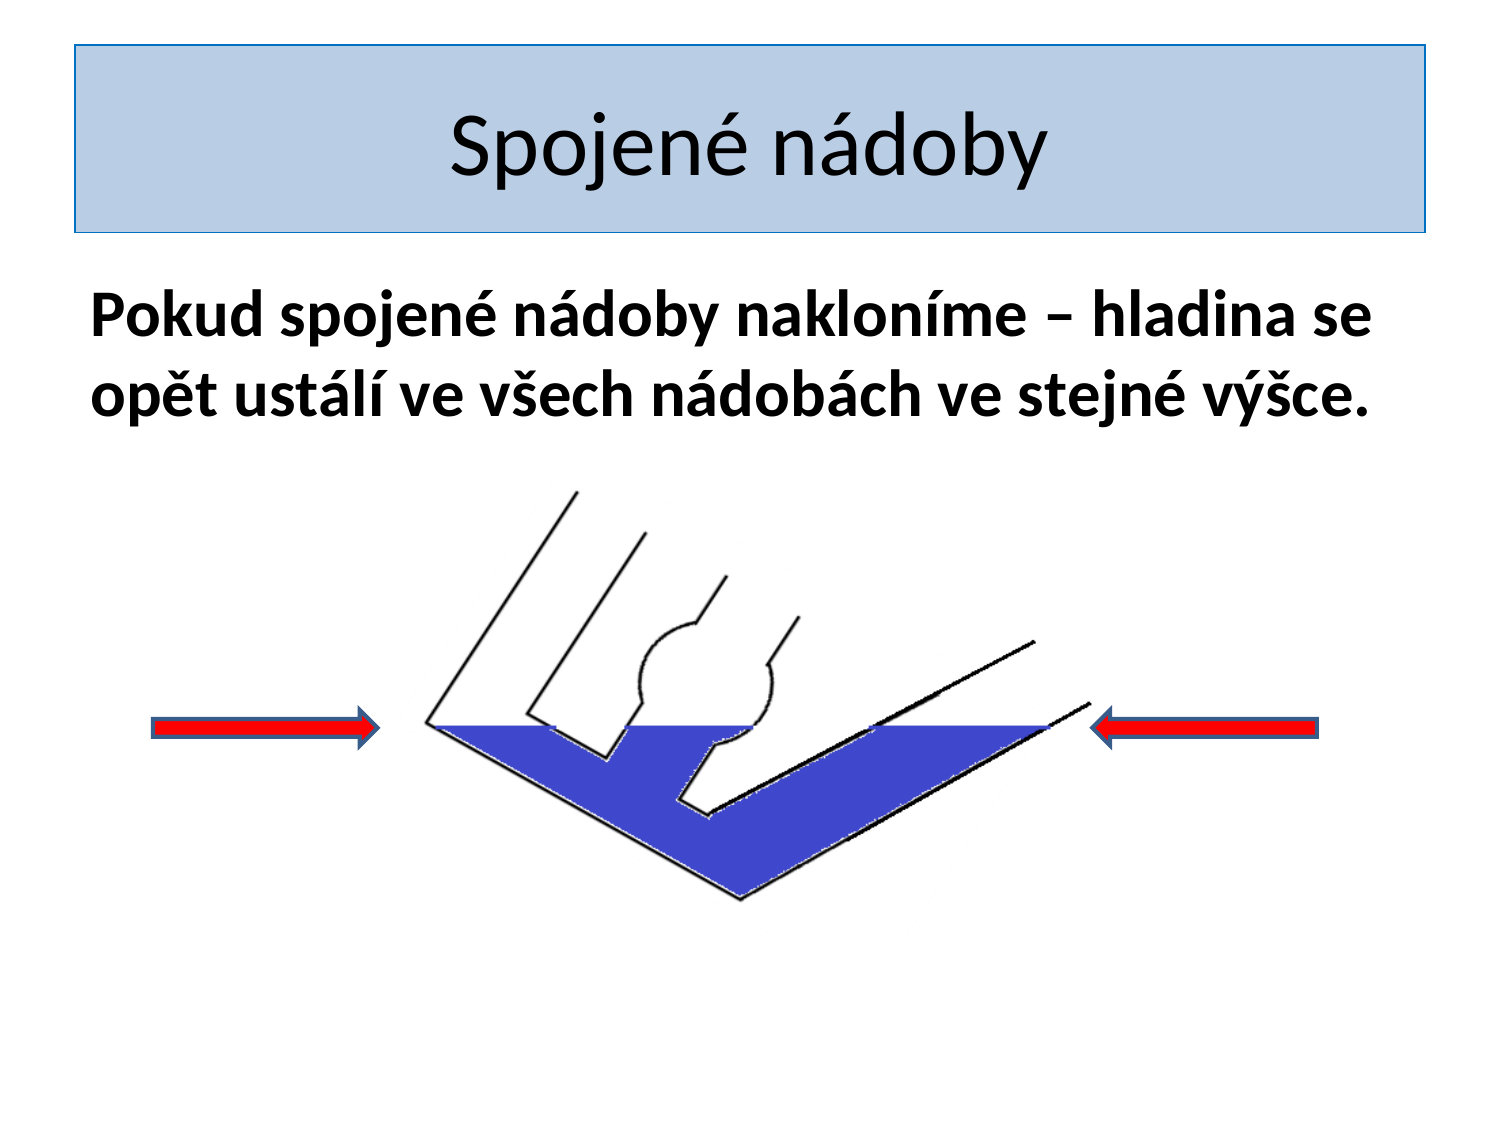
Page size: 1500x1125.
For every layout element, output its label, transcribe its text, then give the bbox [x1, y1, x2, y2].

picture [395, 479, 1154, 941]
text_box [1092, 710, 1317, 746]
text_box [153, 710, 378, 746]
title Spojené nádoby [75, 45, 1426, 233]
list Pokud spojené nádoby nakloníme – hladina se opět ustálí ve všech nádobách ve stejné výšce. [75, 262, 1426, 1006]
